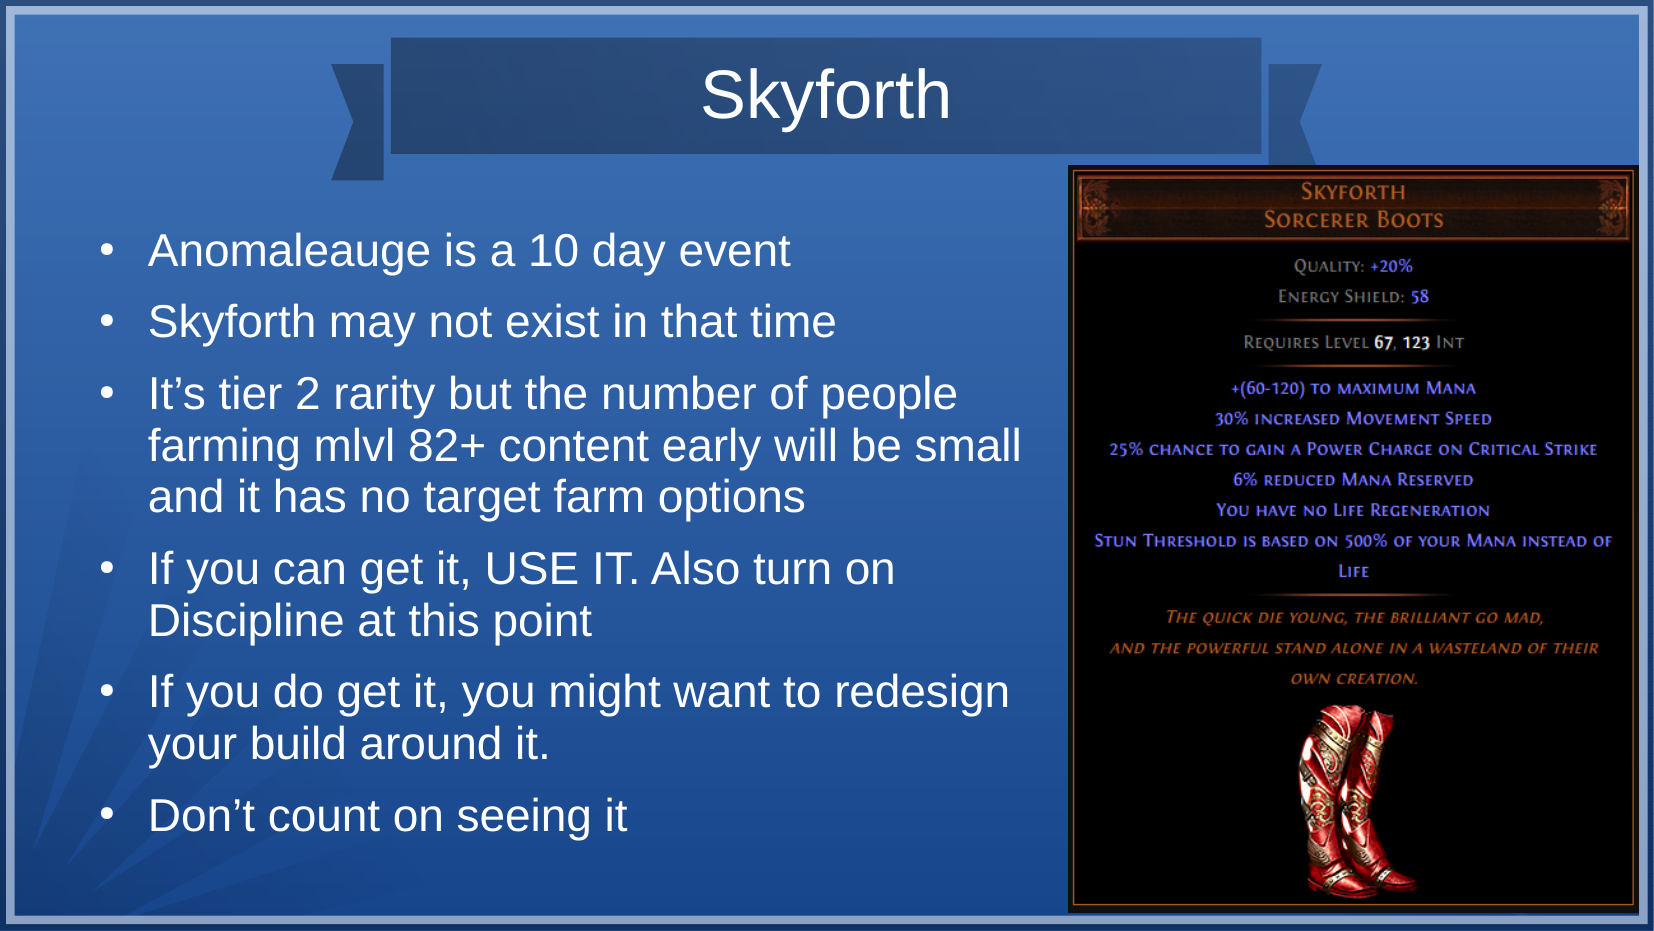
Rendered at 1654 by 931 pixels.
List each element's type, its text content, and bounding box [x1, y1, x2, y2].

title Skyforth [389, 35, 1264, 154]
list Anomaleauge is a 10 day event Skyforth may not exist in that time It’s tier 2 rarity but the number of people farming mlvl 82+ content early will be small and it has no target farm options If you can get it, USE IT. Also turn on Discipline at this point If you do get it, you might want to redesign your build around it. Don’t count on seeing it [82, 224, 1034, 848]
picture [1068, 165, 1639, 913]
